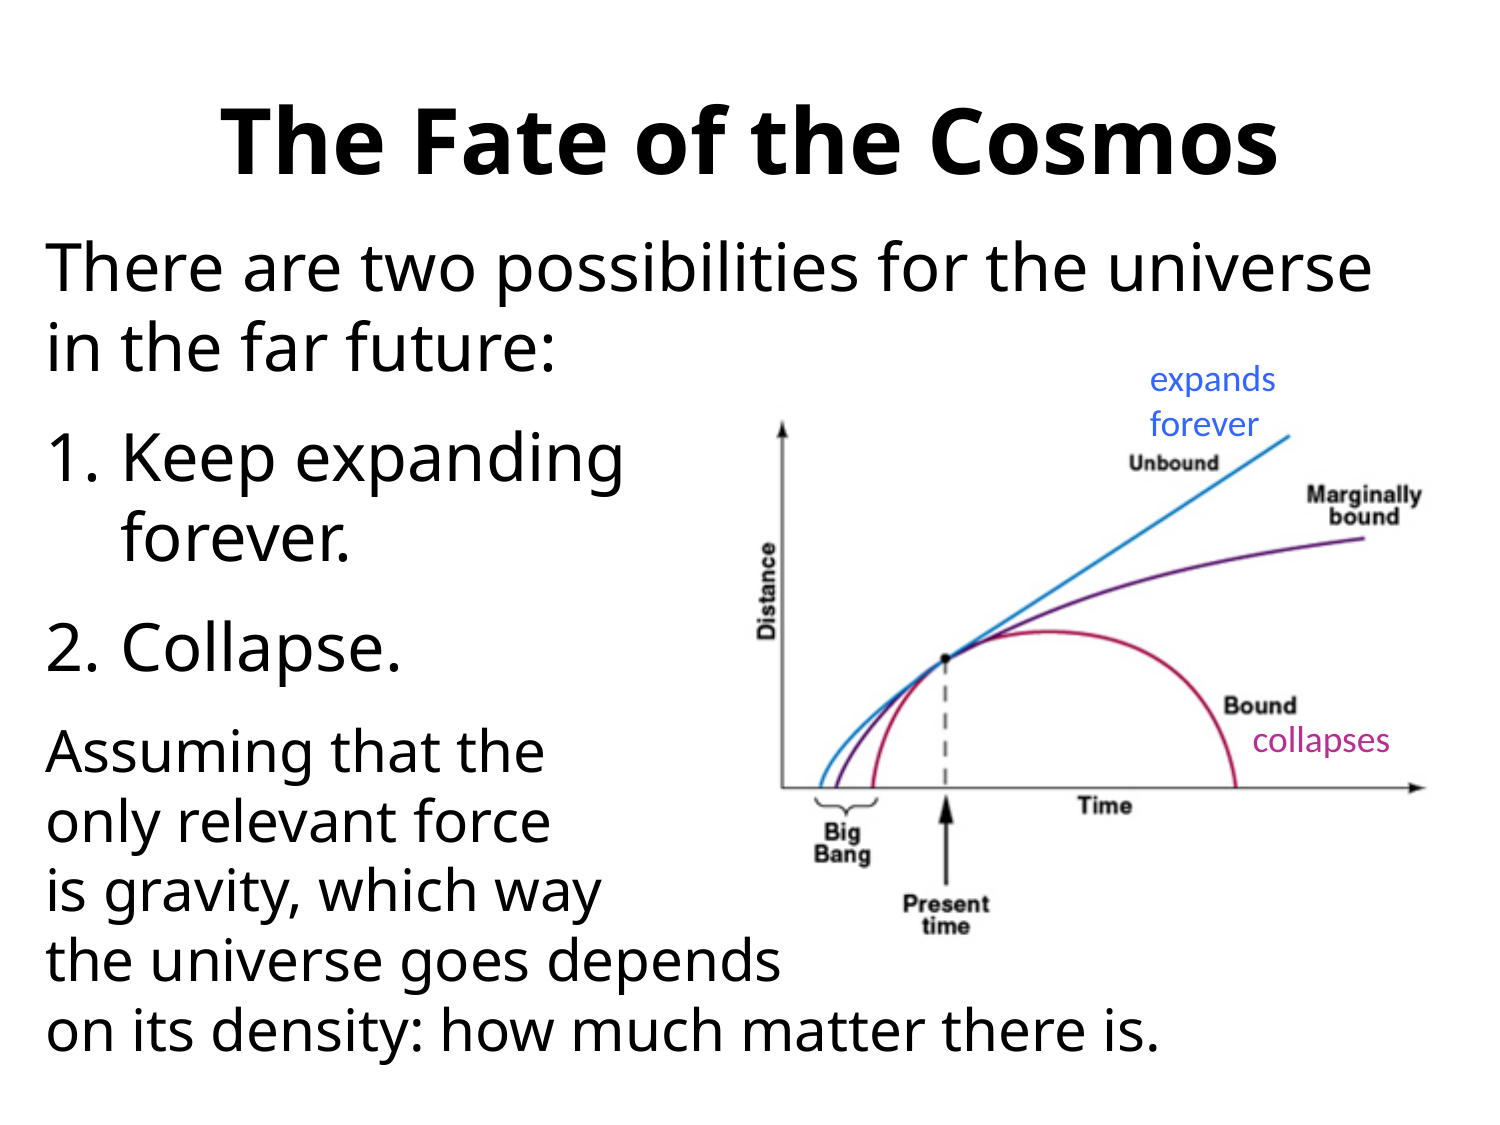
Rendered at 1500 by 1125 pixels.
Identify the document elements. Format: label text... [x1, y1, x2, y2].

list There are two possibilities for the universe in the far future: 1. Keep expanding forever. 2. Collapse. Assuming that the only relevant force is gravity, which way the universe goes depends on its density: how much matter there is. [45, 224, 1441, 1096]
title The Fate of the Cosmos [75, 85, 1425, 193]
